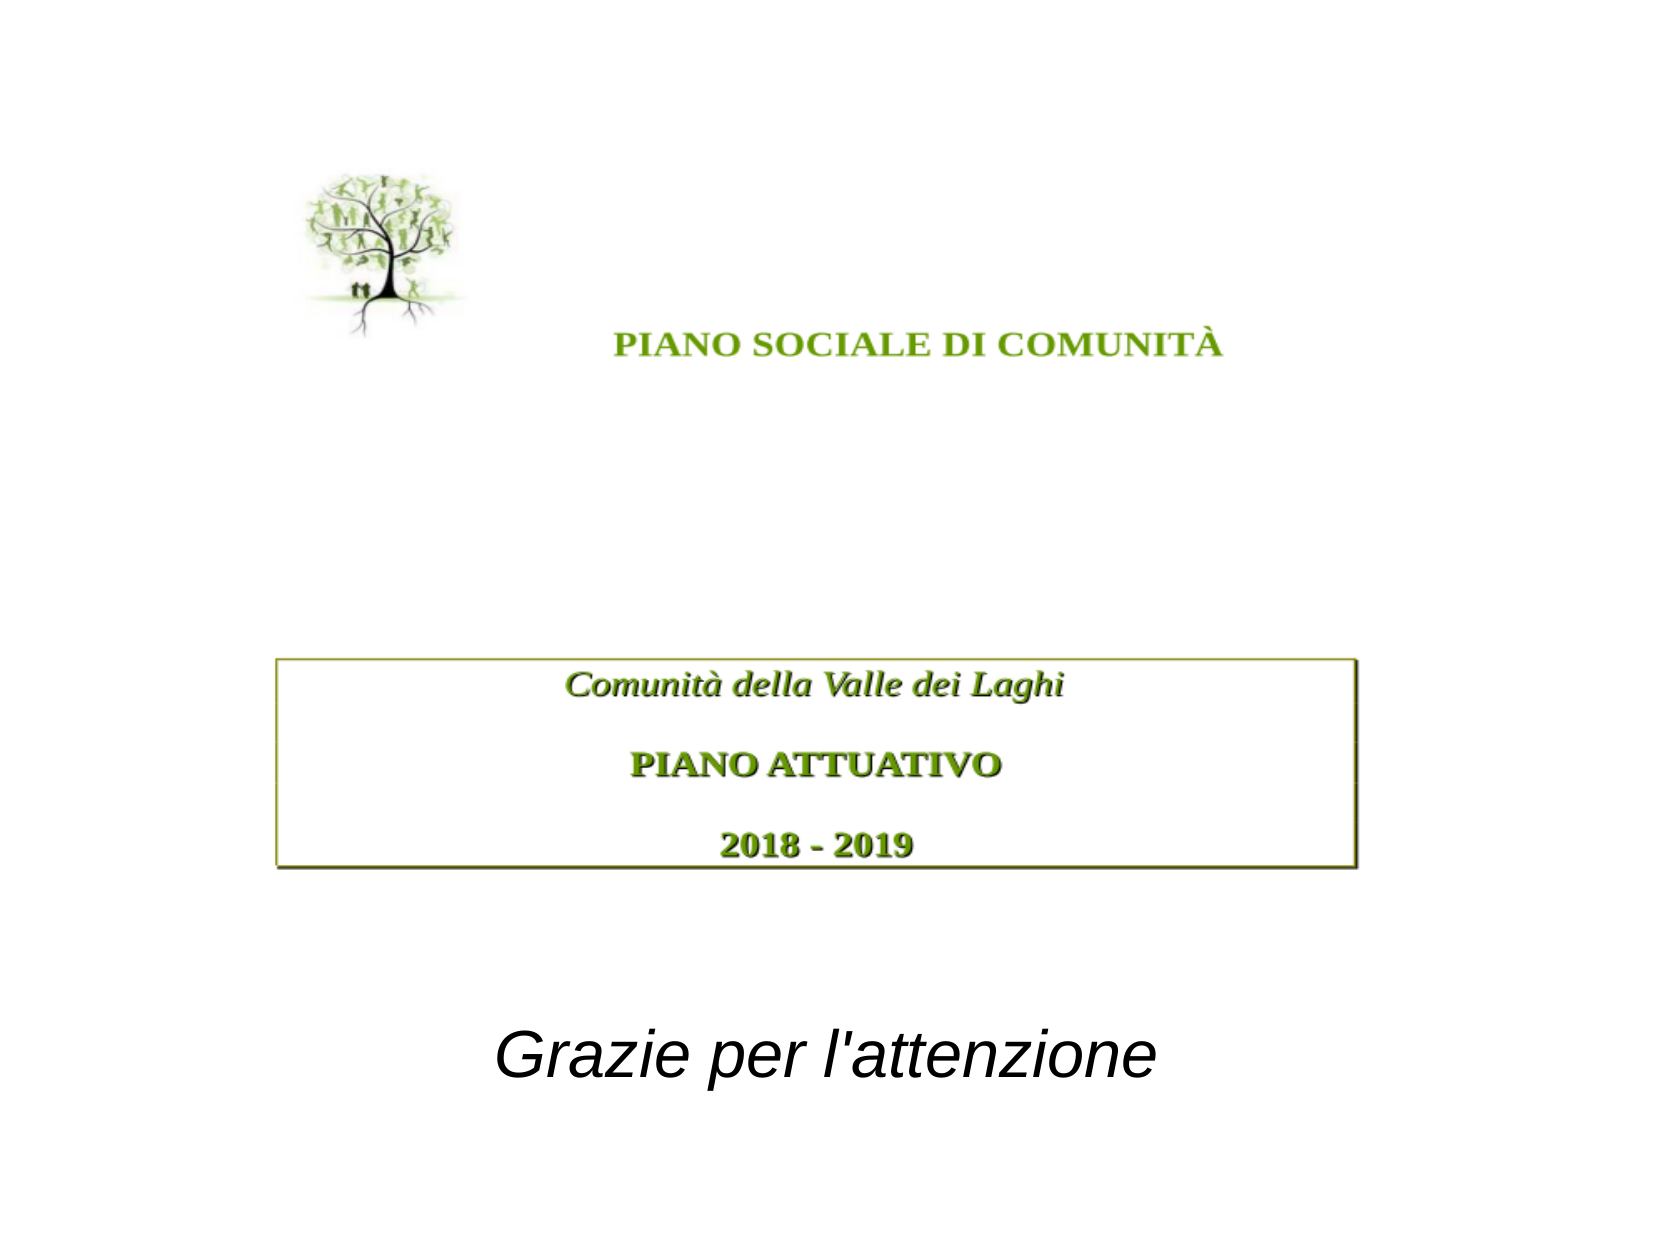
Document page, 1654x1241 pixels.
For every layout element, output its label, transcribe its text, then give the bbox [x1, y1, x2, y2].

picture [259, 153, 1371, 886]
title Grazie per l'attenzione [82, 950, 1571, 1158]
